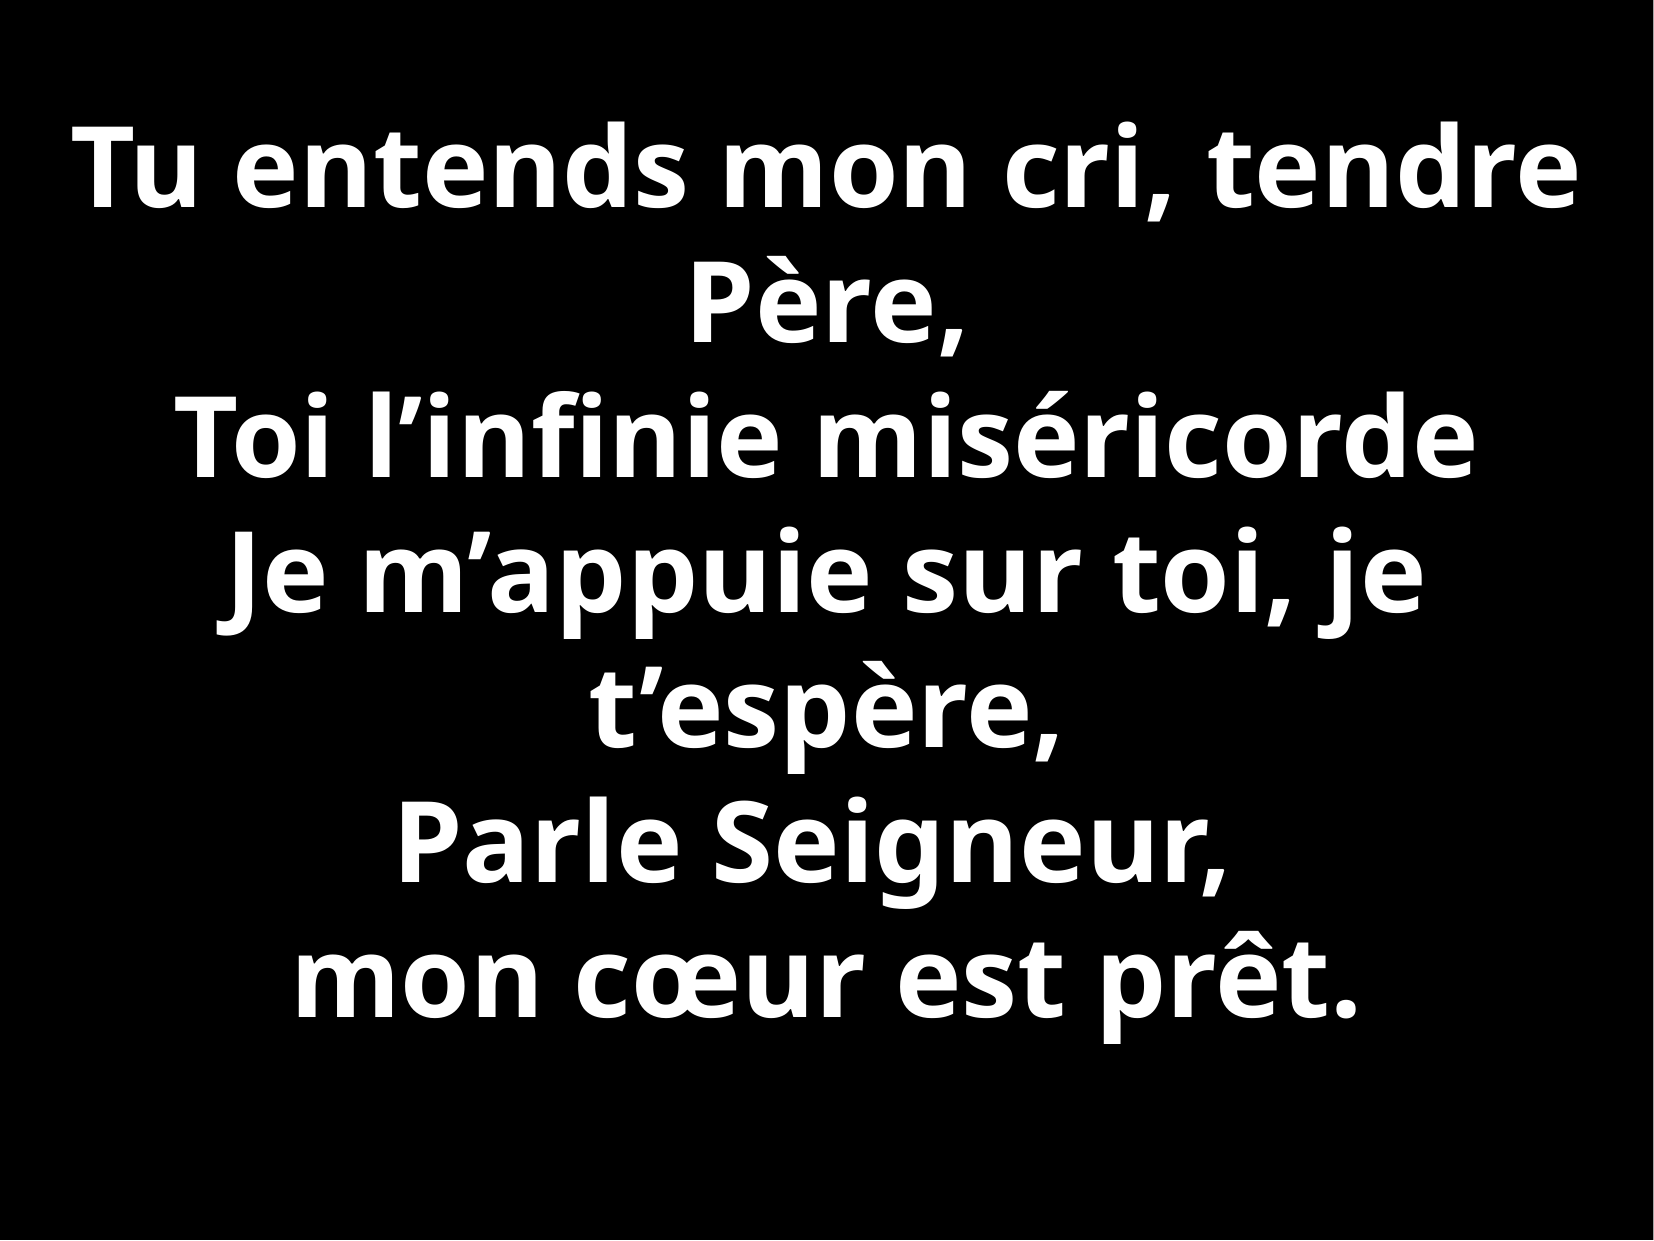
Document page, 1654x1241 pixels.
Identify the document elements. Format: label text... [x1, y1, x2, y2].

text_box Tu entends mon cri, tendre Père, Toi l’infinie miséricorde Je m’appuie sur toi, je t’espère, Parle Seigneur, mon cœur est prêt. [0, 346, 1654, 925]
